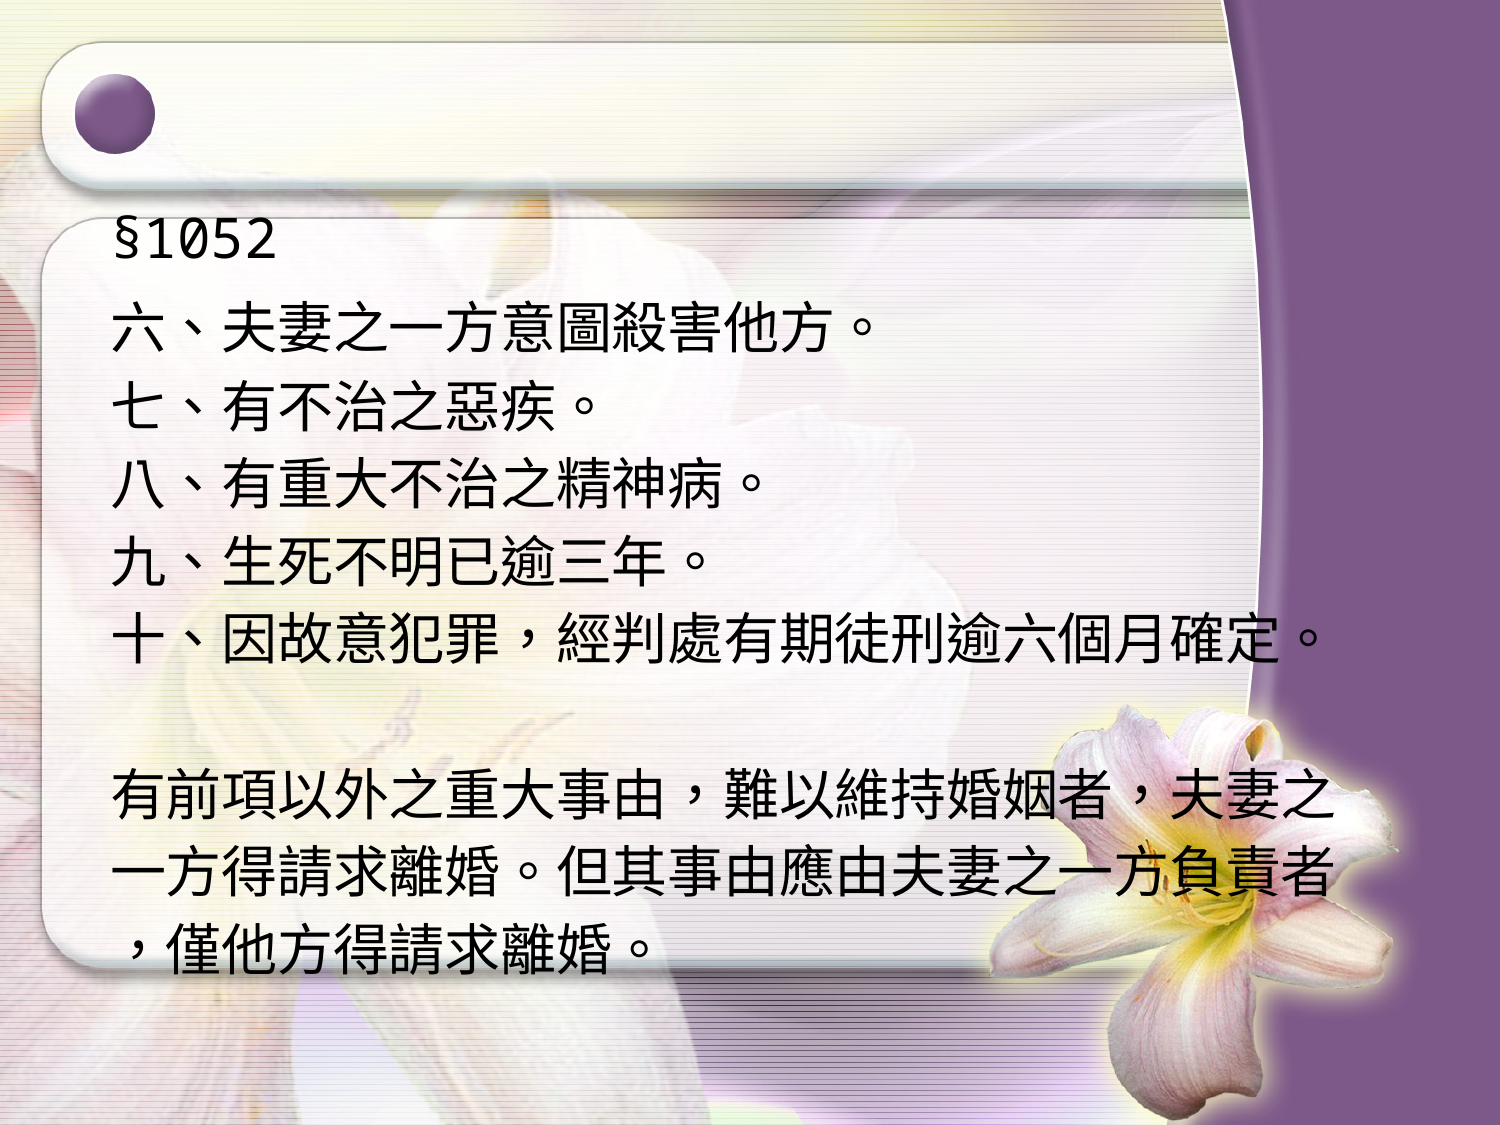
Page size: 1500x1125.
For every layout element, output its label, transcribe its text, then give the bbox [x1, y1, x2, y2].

list §1052 六、夫妻之一方意圖殺害他方。 七、有不治之惡疾。 八、有重大不治之精神病。 九、生死不明已逾三年。 十、因故意犯罪，經判處有期徒刑逾六個月確定。 有前項以外之重大事由，難以維持婚姻者，夫妻之 一方得請求離婚。但其事由應由夫妻之一方負責者 ，僅他方得請求離婚。 [41, 208, 1366, 1067]
